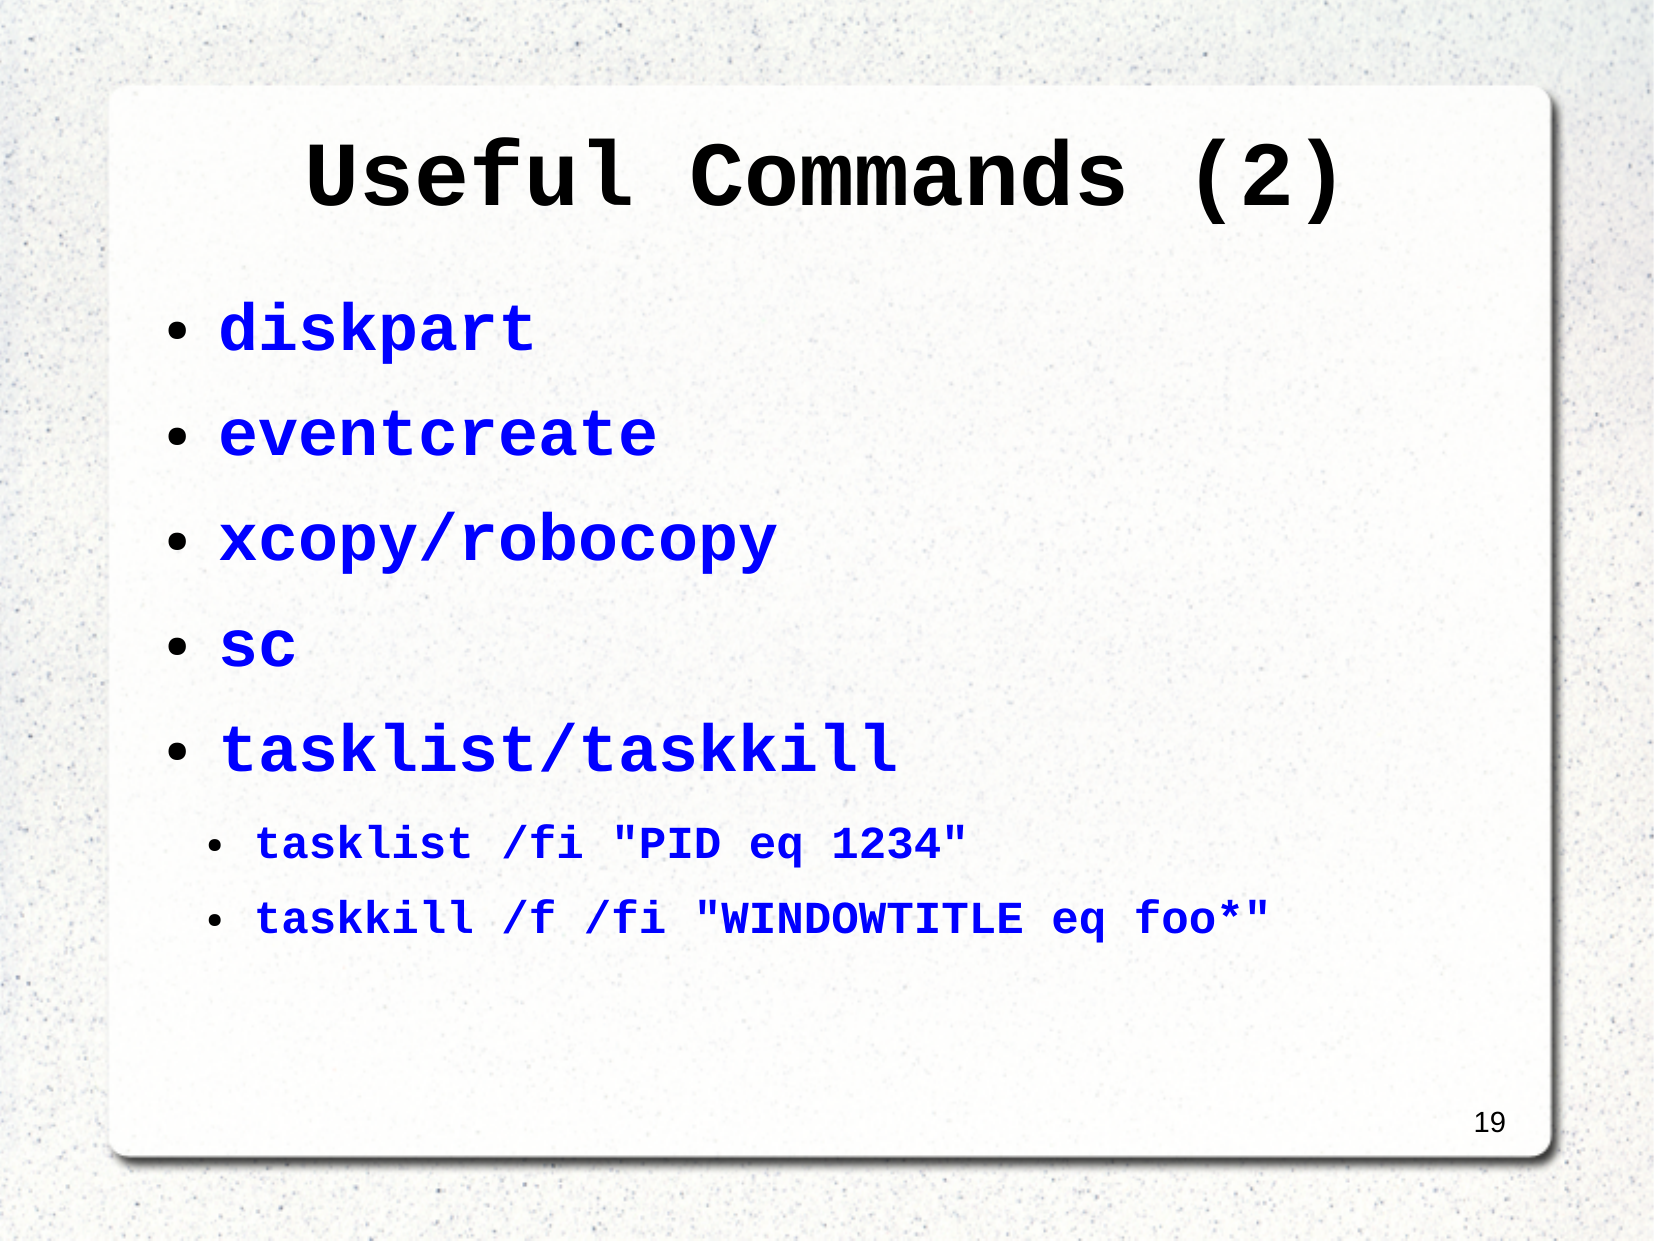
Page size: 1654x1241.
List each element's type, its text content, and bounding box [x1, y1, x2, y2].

title Useful Commands (2) [118, 96, 1536, 266]
picture [0, 0, 1654, 1241]
list diskpart eventcreate xcopy/robocopy sc tasklist/taskkill tasklist /fi "PID eq 1234" taskkill /f /fi "WINDOWTITLE eq foo*" [147, 295, 1506, 1114]
